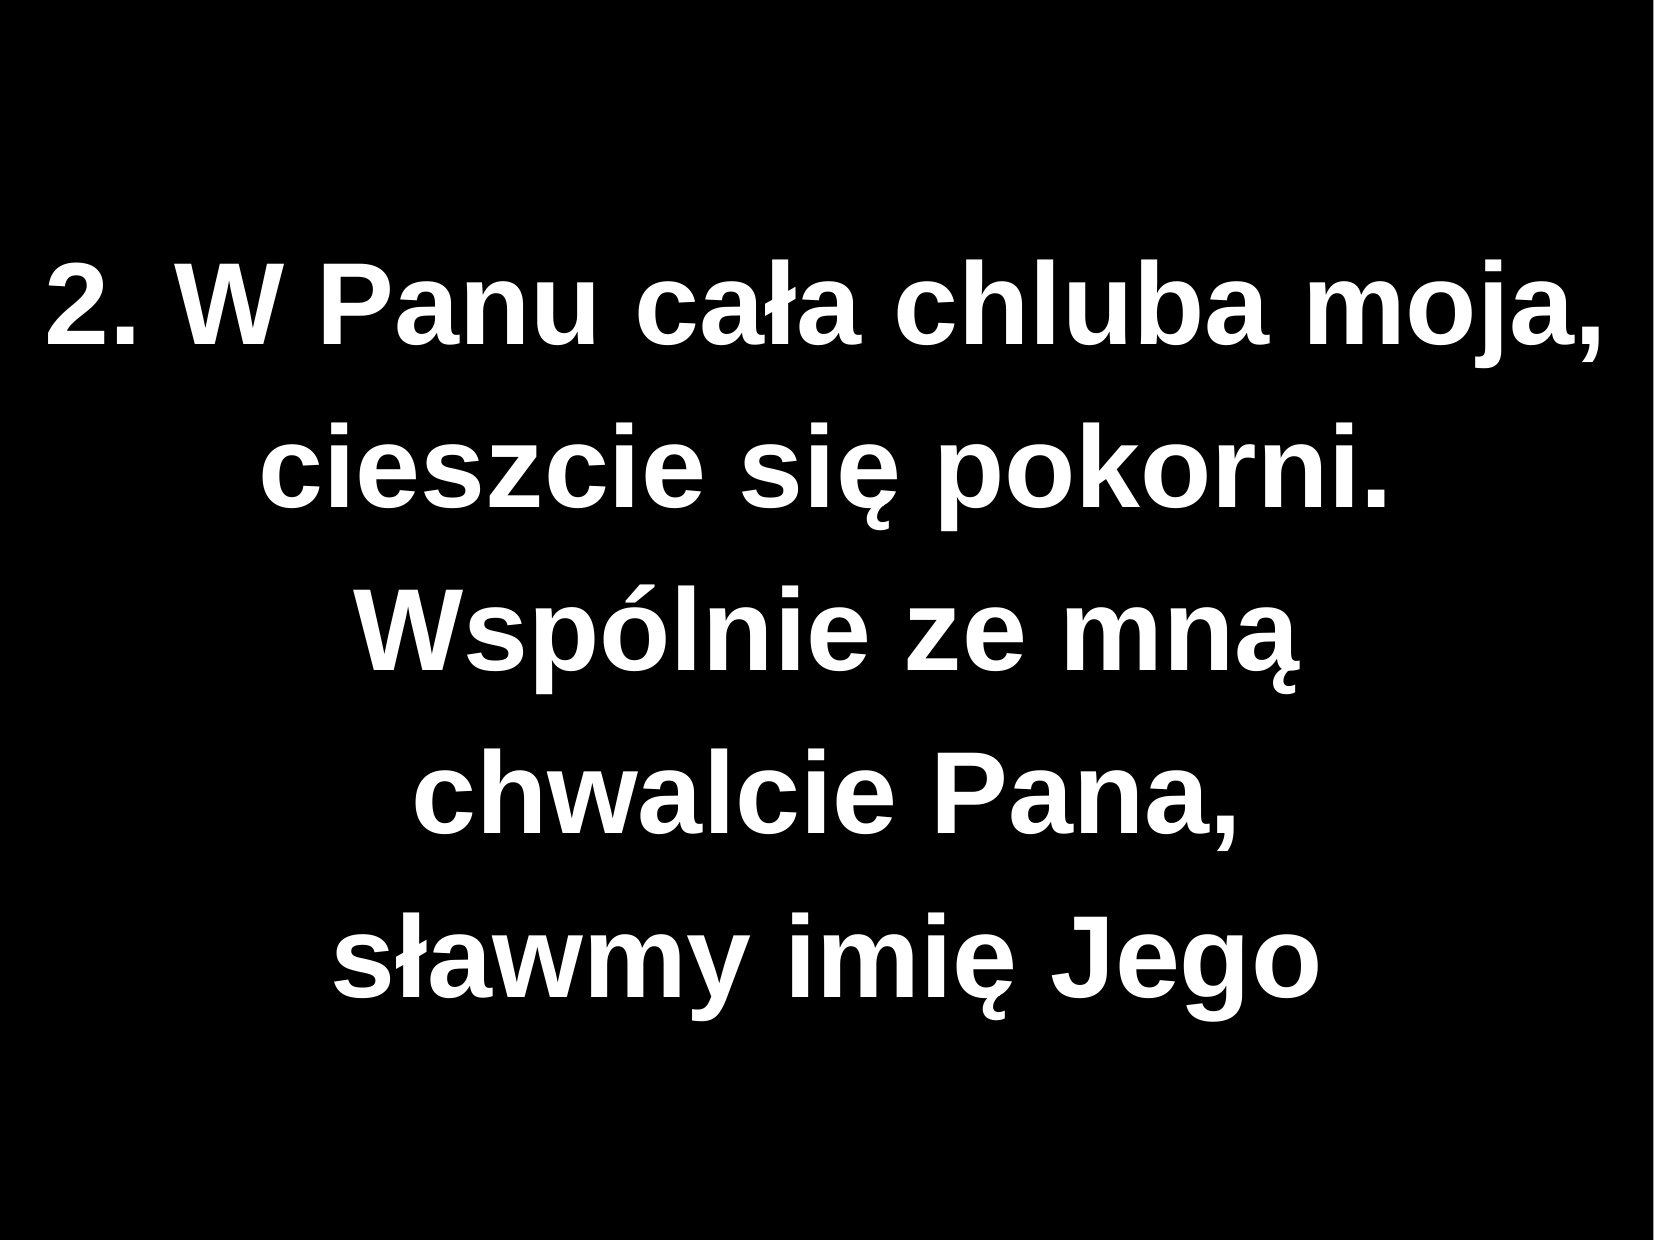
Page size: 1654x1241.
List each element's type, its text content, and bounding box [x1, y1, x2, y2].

subtitle 2. W Panu cała chluba moja, cieszcie się pokorni. Wspólnie ze mną chwalcie Pana, sławmy imię Jego [0, 0, 1654, 1229]
